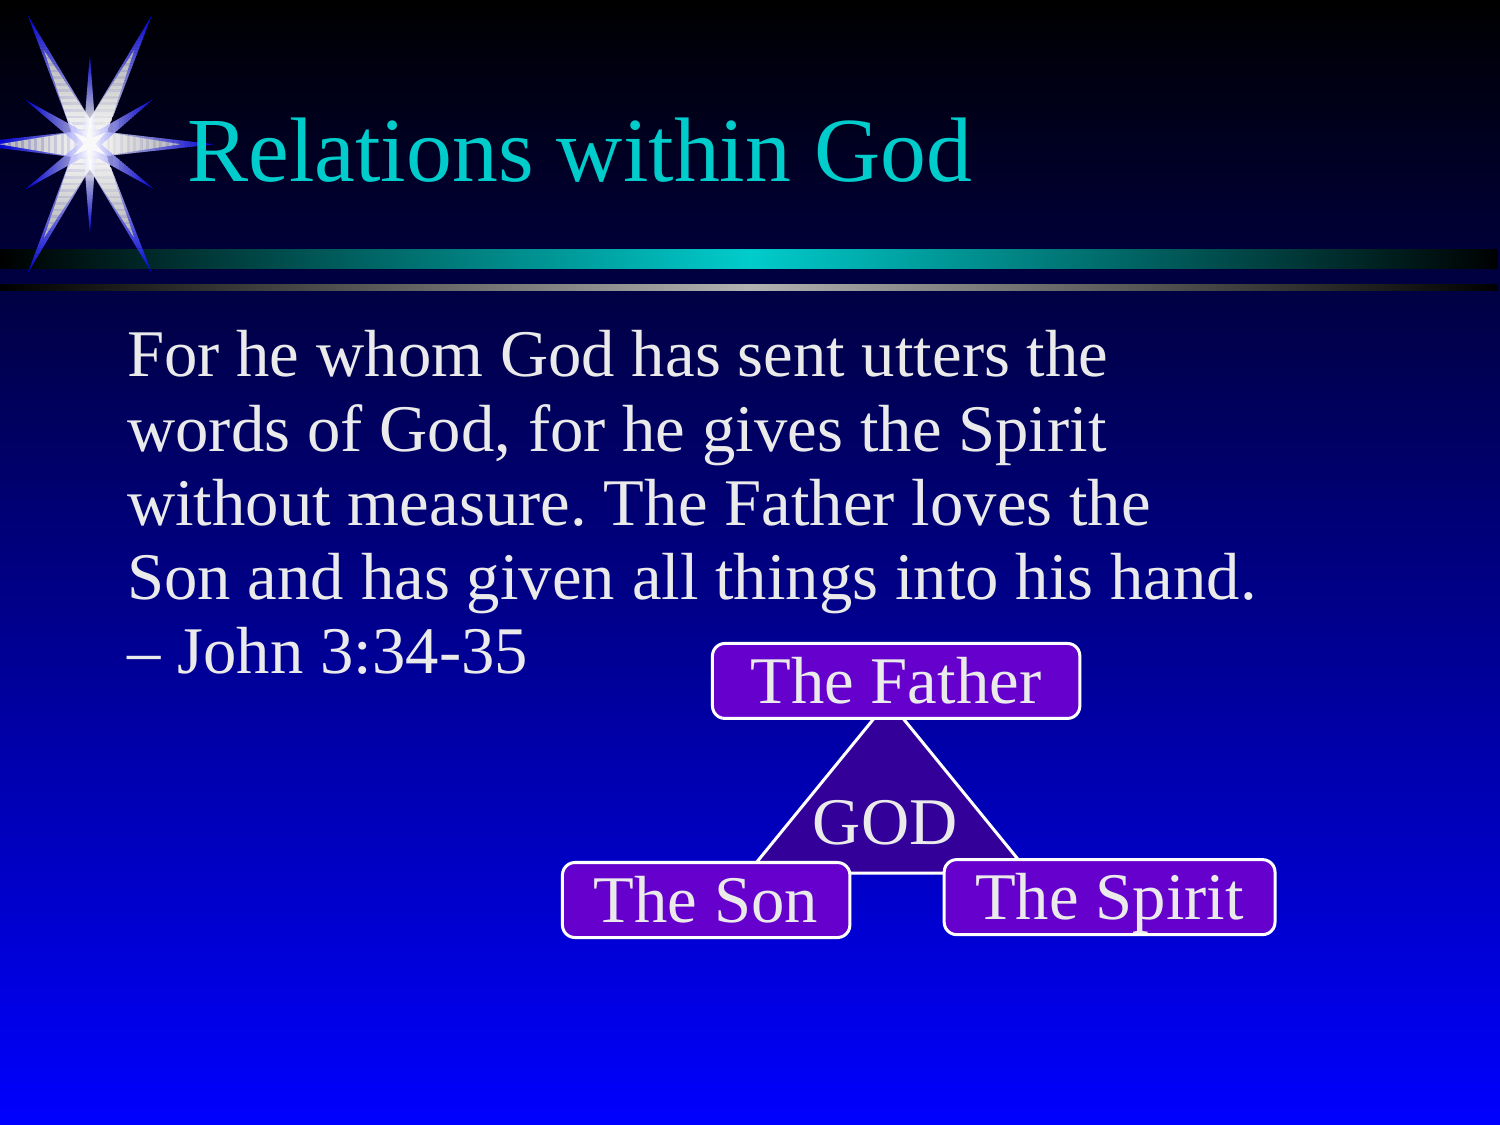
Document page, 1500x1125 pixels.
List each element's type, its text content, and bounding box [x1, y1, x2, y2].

text_box The Son [562, 862, 850, 938]
text_box The Father [712, 643, 1080, 719]
text_box For he whom God has sent utters the words of God, for he gives the Spirit without measure. The Father loves the Son and has given all things into his hand. – John 3:34-35 [112, 310, 1276, 696]
text_box GOD [727, 777, 1043, 867]
text_box The Spirit [944, 859, 1276, 935]
text_box [848, 867, 944, 874]
title Relations within God [187, 56, 1463, 244]
text_box [826, 719, 951, 777]
